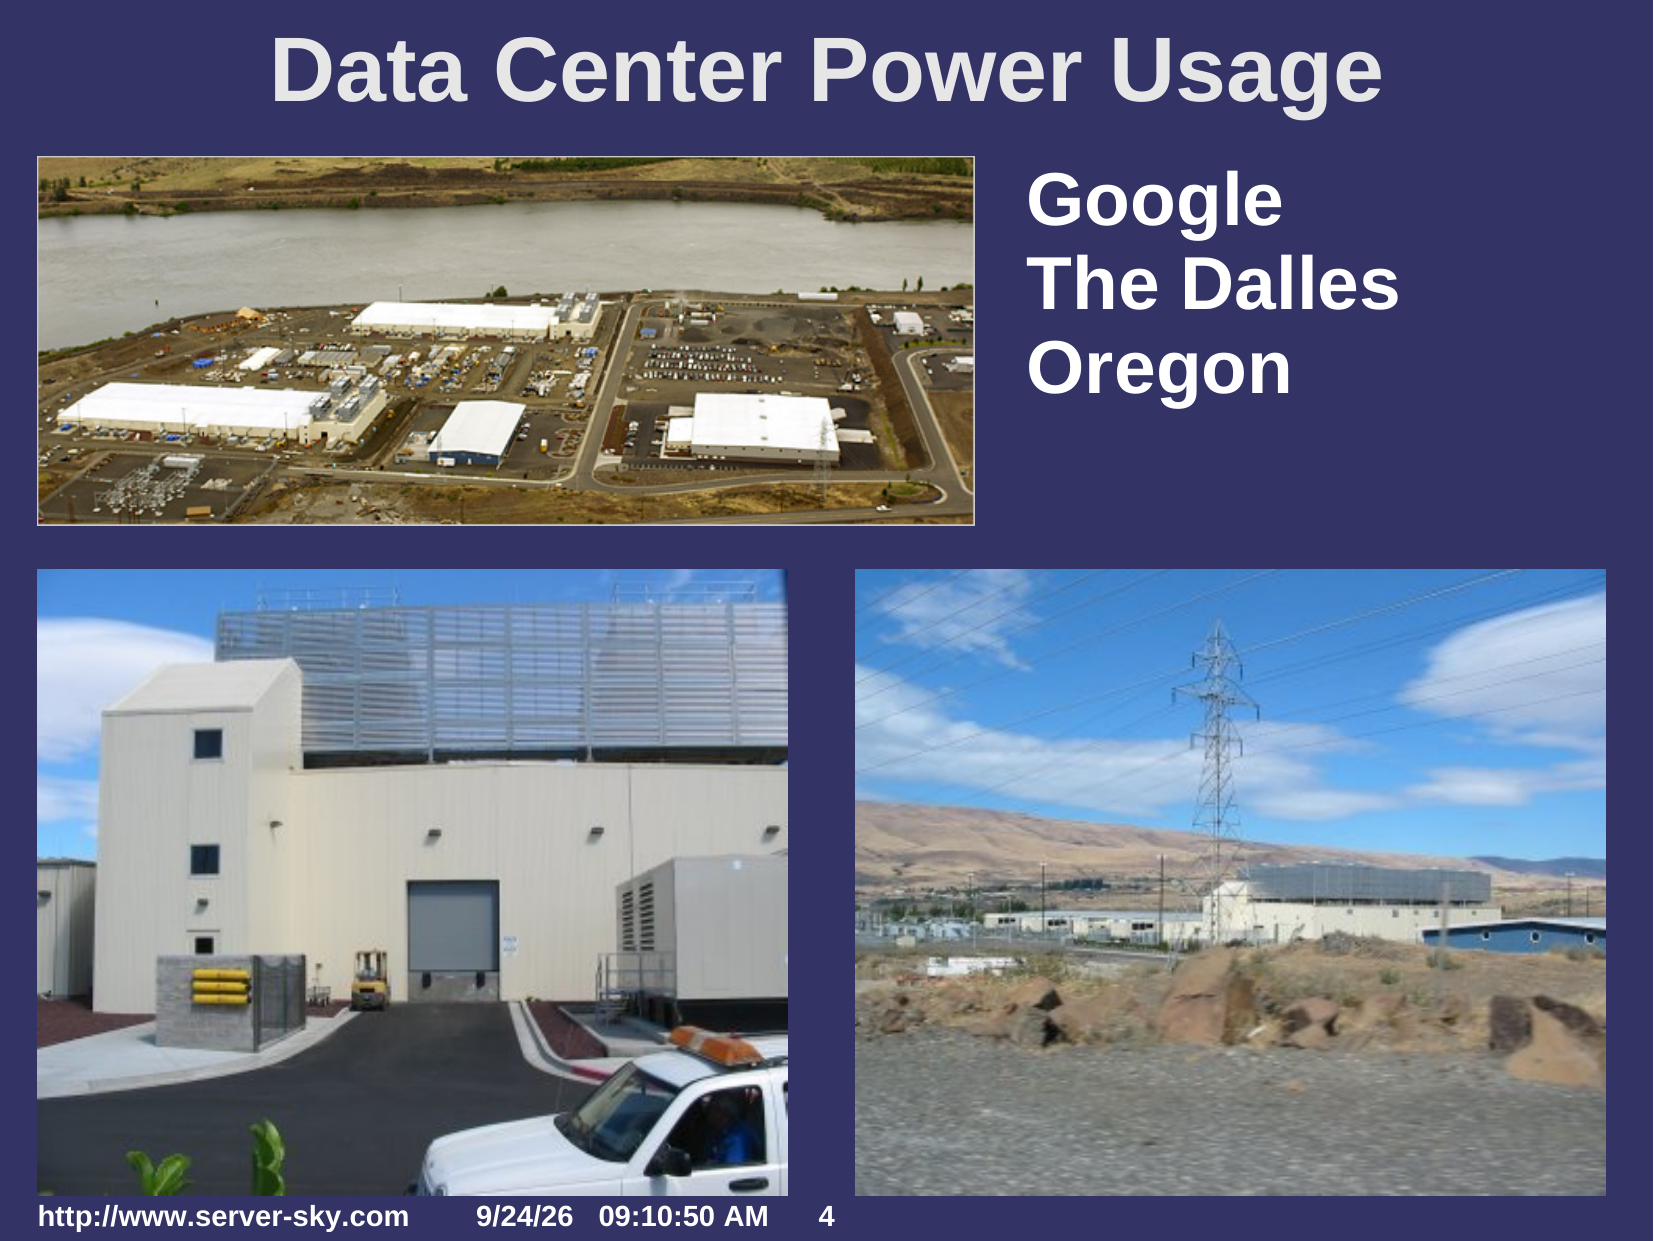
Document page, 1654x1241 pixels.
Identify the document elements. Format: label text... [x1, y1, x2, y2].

picture [855, 569, 1606, 1196]
picture [37, 156, 975, 526]
picture [37, 569, 788, 1196]
title Data Center Power Usage [121, 0, 1534, 139]
text_box Google The Dalles Oregon [1012, 150, 1575, 505]
